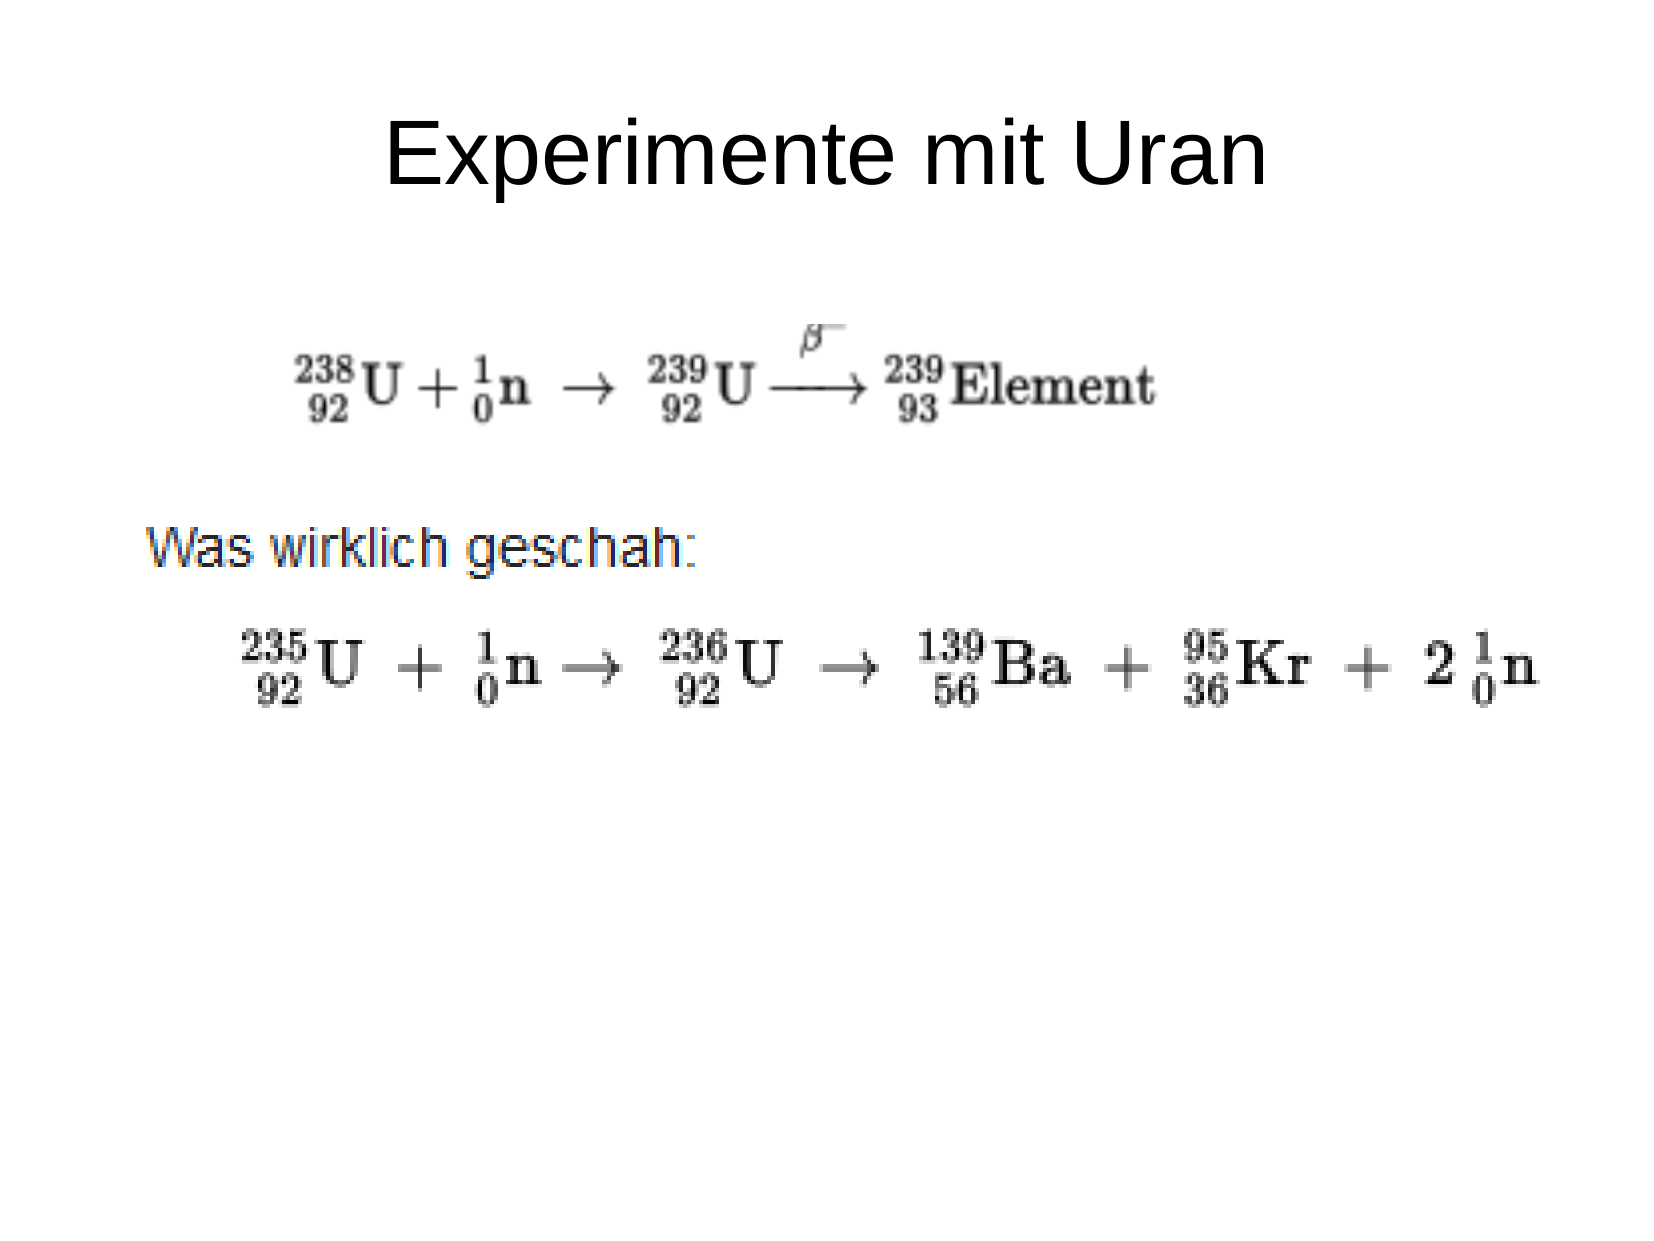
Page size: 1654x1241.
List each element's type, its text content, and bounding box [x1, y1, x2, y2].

picture [118, 507, 1581, 745]
title Experimente mit Uran [82, 49, 1571, 257]
picture [165, 324, 1346, 473]
